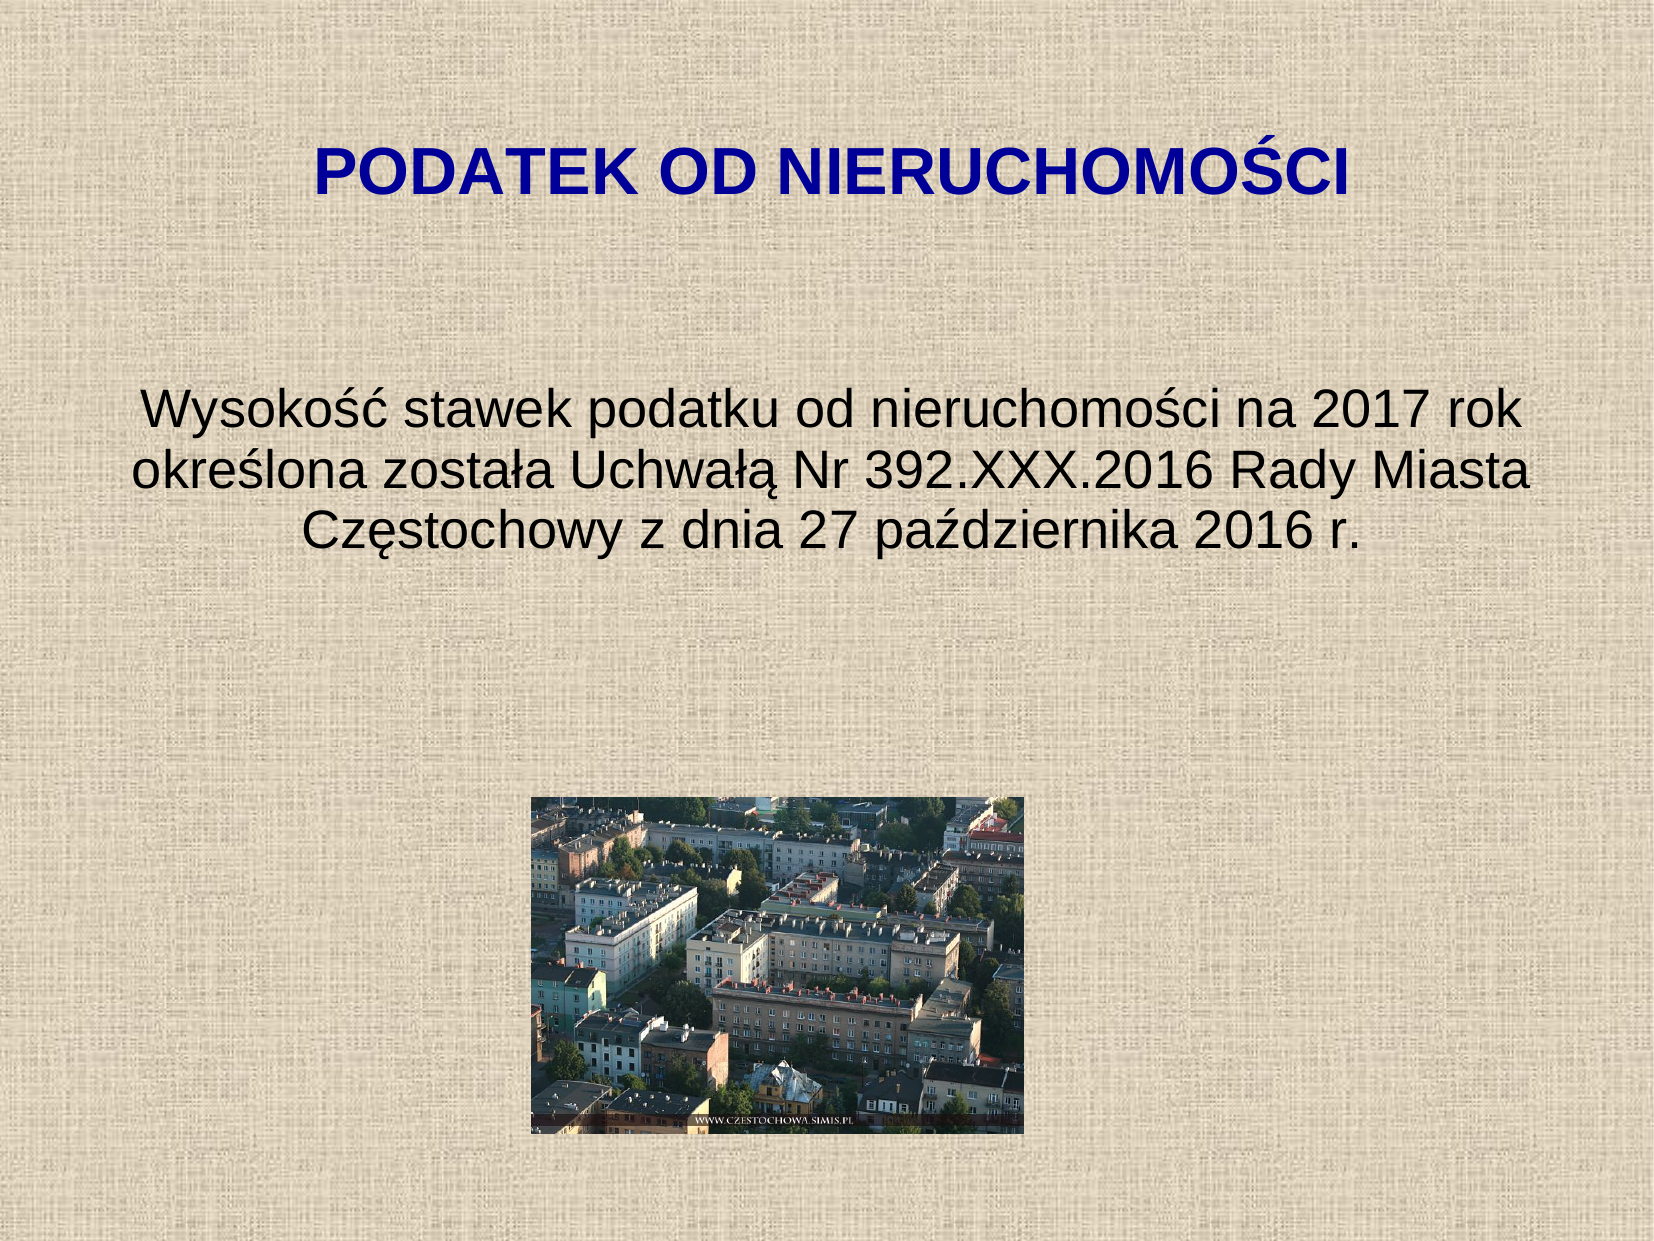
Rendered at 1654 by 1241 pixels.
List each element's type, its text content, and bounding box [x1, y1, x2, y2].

text_box PODATEK OD NIERUCHOMOŚCI [88, 88, 1577, 251]
text_box Wysokość stawek podatku od nieruchomości na 2017 rok określona została Uchwałą Nr 392.XXX.2016 Rady Miasta Częstochowy z dnia 27 października 2016 r. [88, 354, 1577, 517]
picture [0, 0, 1654, 1241]
